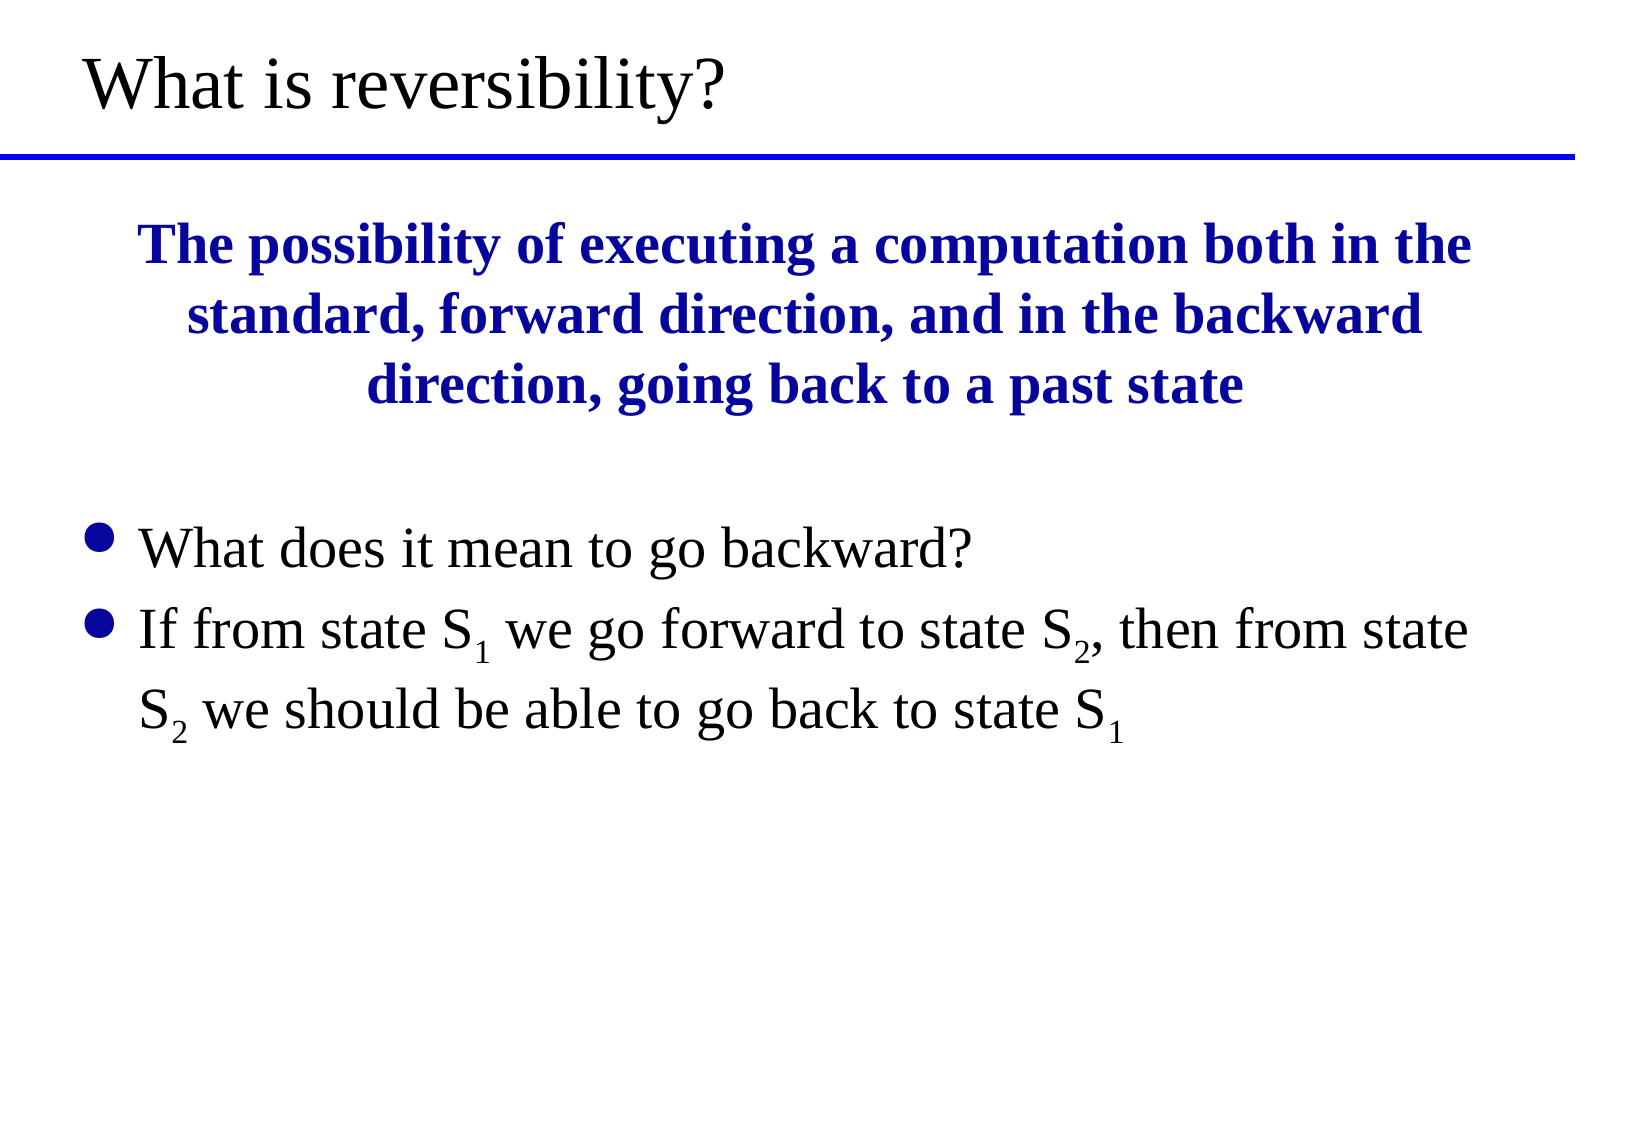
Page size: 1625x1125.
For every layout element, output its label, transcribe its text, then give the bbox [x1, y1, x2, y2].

list The possibility of executing a computation both in the standard, forward direction, and in the backward direction, going back to a past state What does it mean to go backward? If from state S1 we go forward to state S2, then from state S2 we should be able to go back to state S1 [67, 198, 1544, 1061]
title What is reversibility? [67, 27, 1544, 131]
